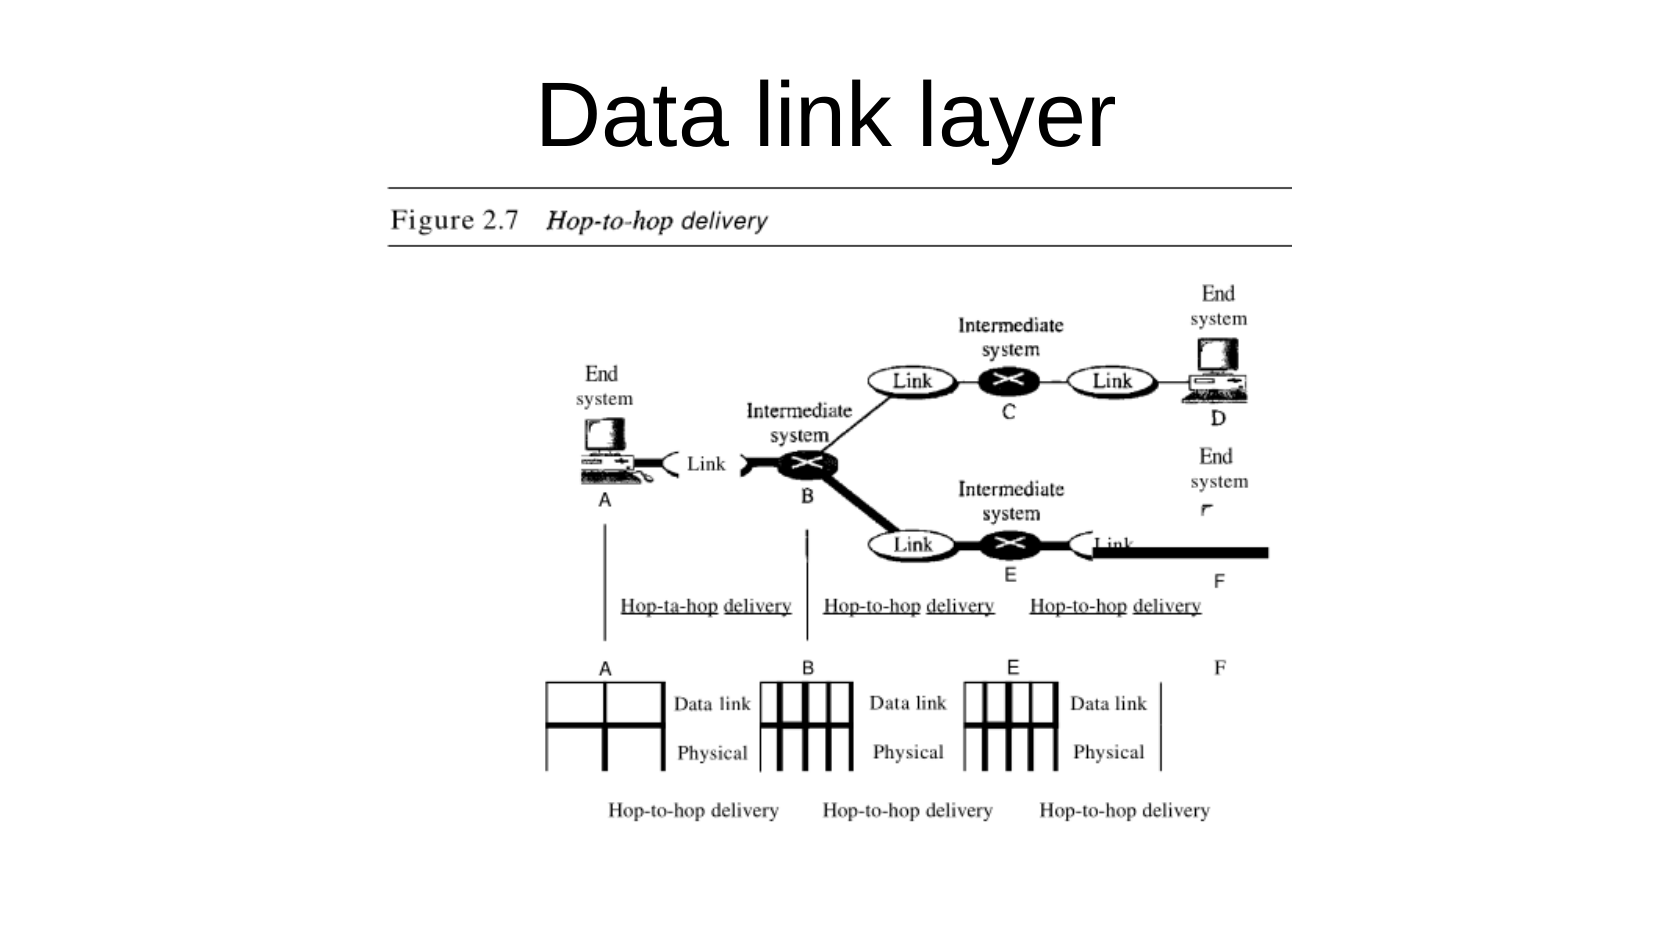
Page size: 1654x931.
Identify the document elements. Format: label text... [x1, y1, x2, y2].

title Data link layer [82, 37, 1571, 193]
picture [375, 175, 1292, 837]
